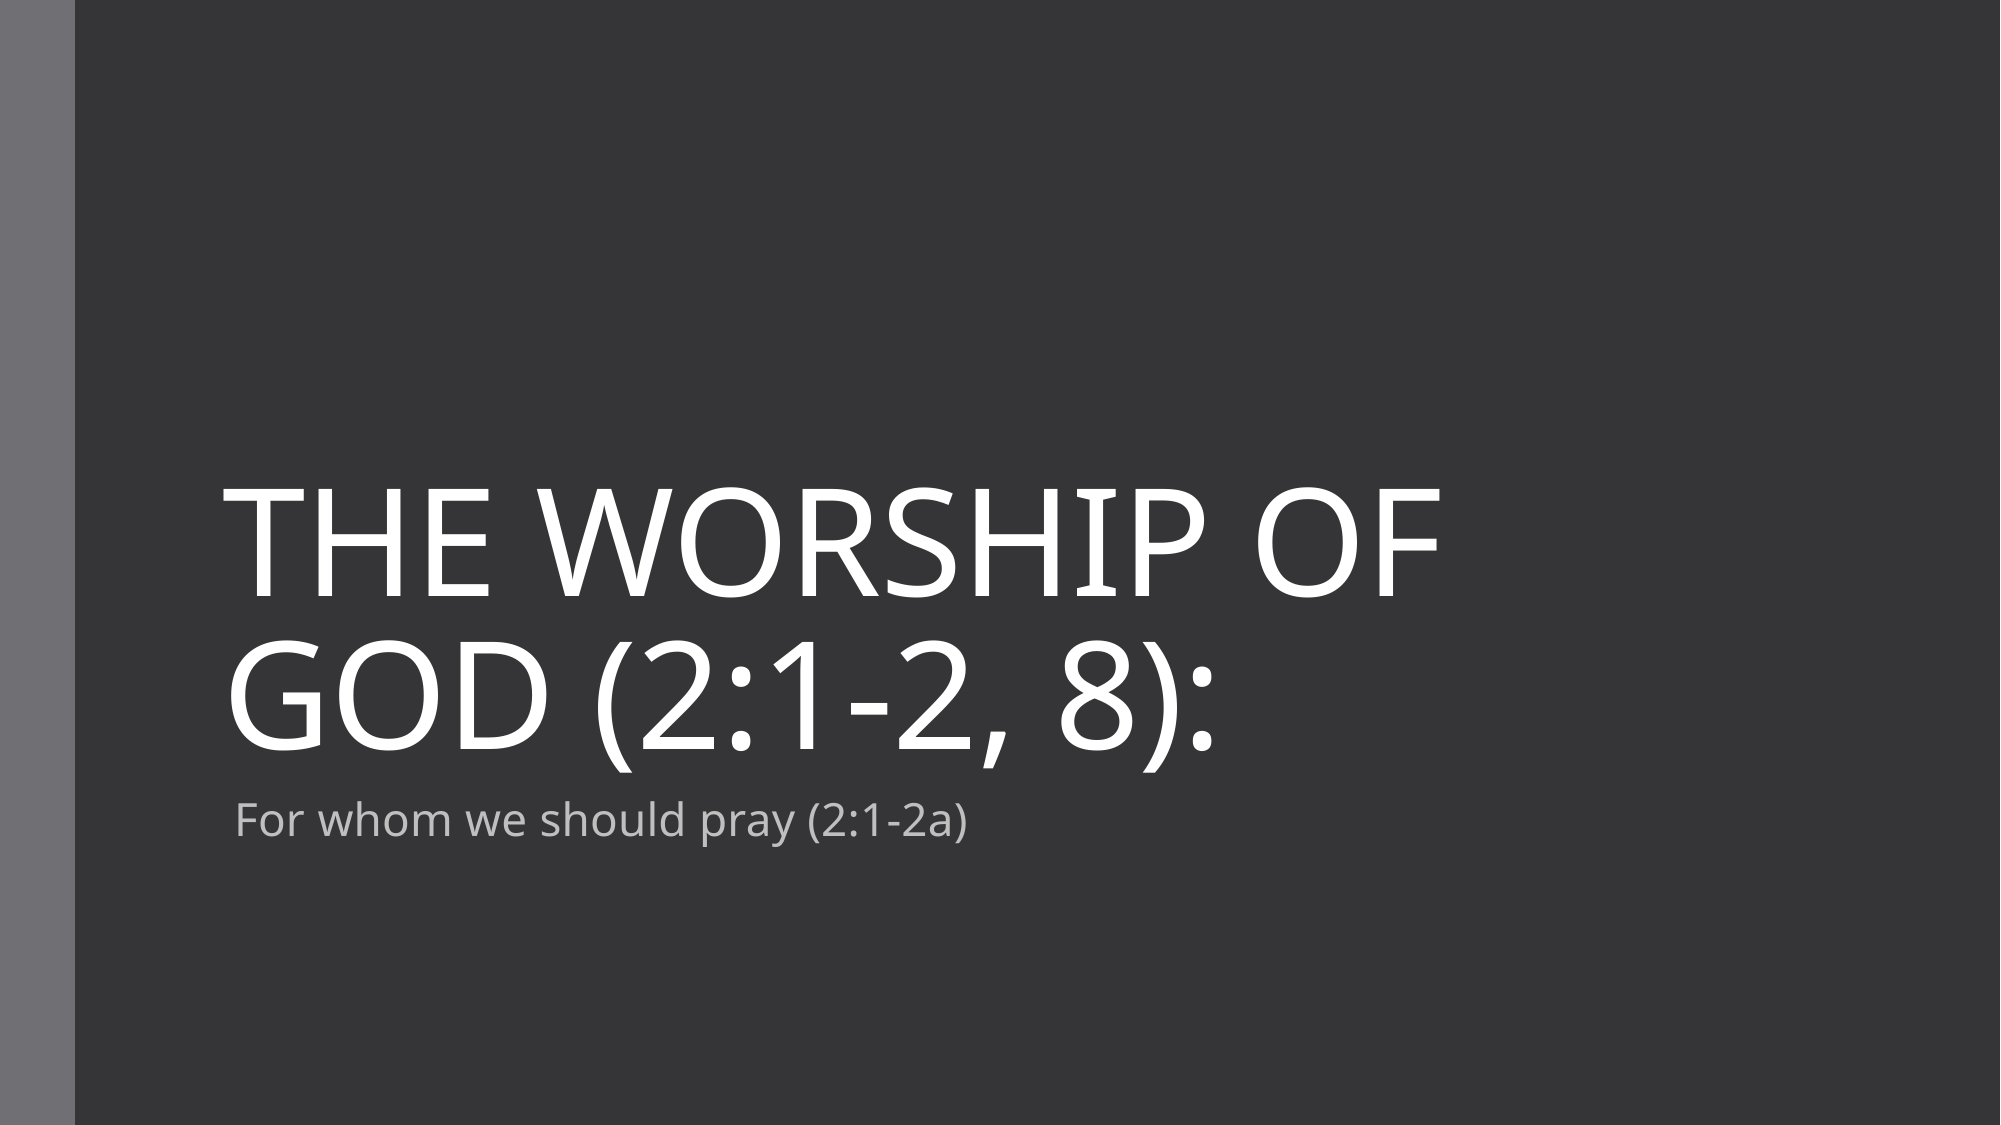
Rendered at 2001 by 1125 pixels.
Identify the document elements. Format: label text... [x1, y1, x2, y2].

title THE WORSHIP OF GOD (2:1-2, 8): [206, 124, 1752, 787]
subtitle For whom we should pray (2:1-2a) [206, 787, 1752, 1066]
